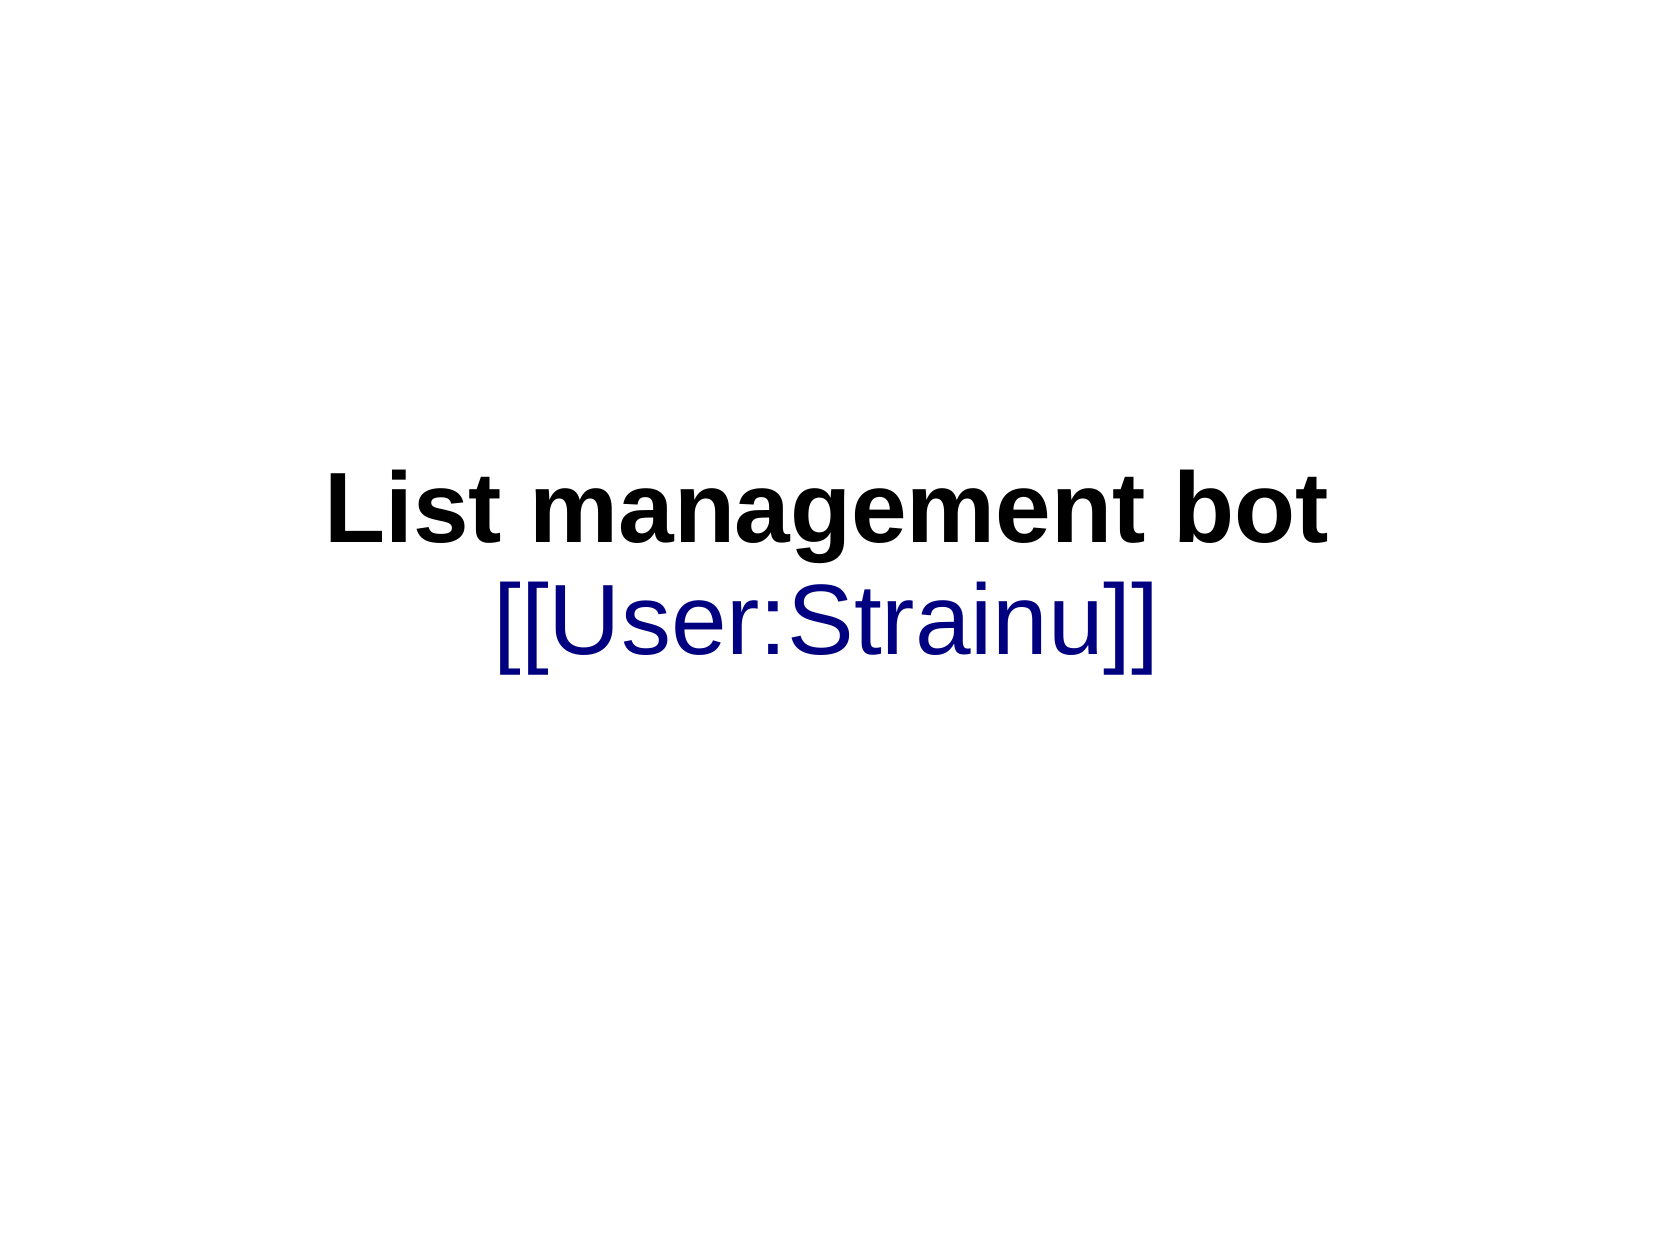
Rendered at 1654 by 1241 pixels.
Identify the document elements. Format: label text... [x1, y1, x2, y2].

subtitle List management bot [[User:Strainu]] [82, 118, 1571, 1010]
